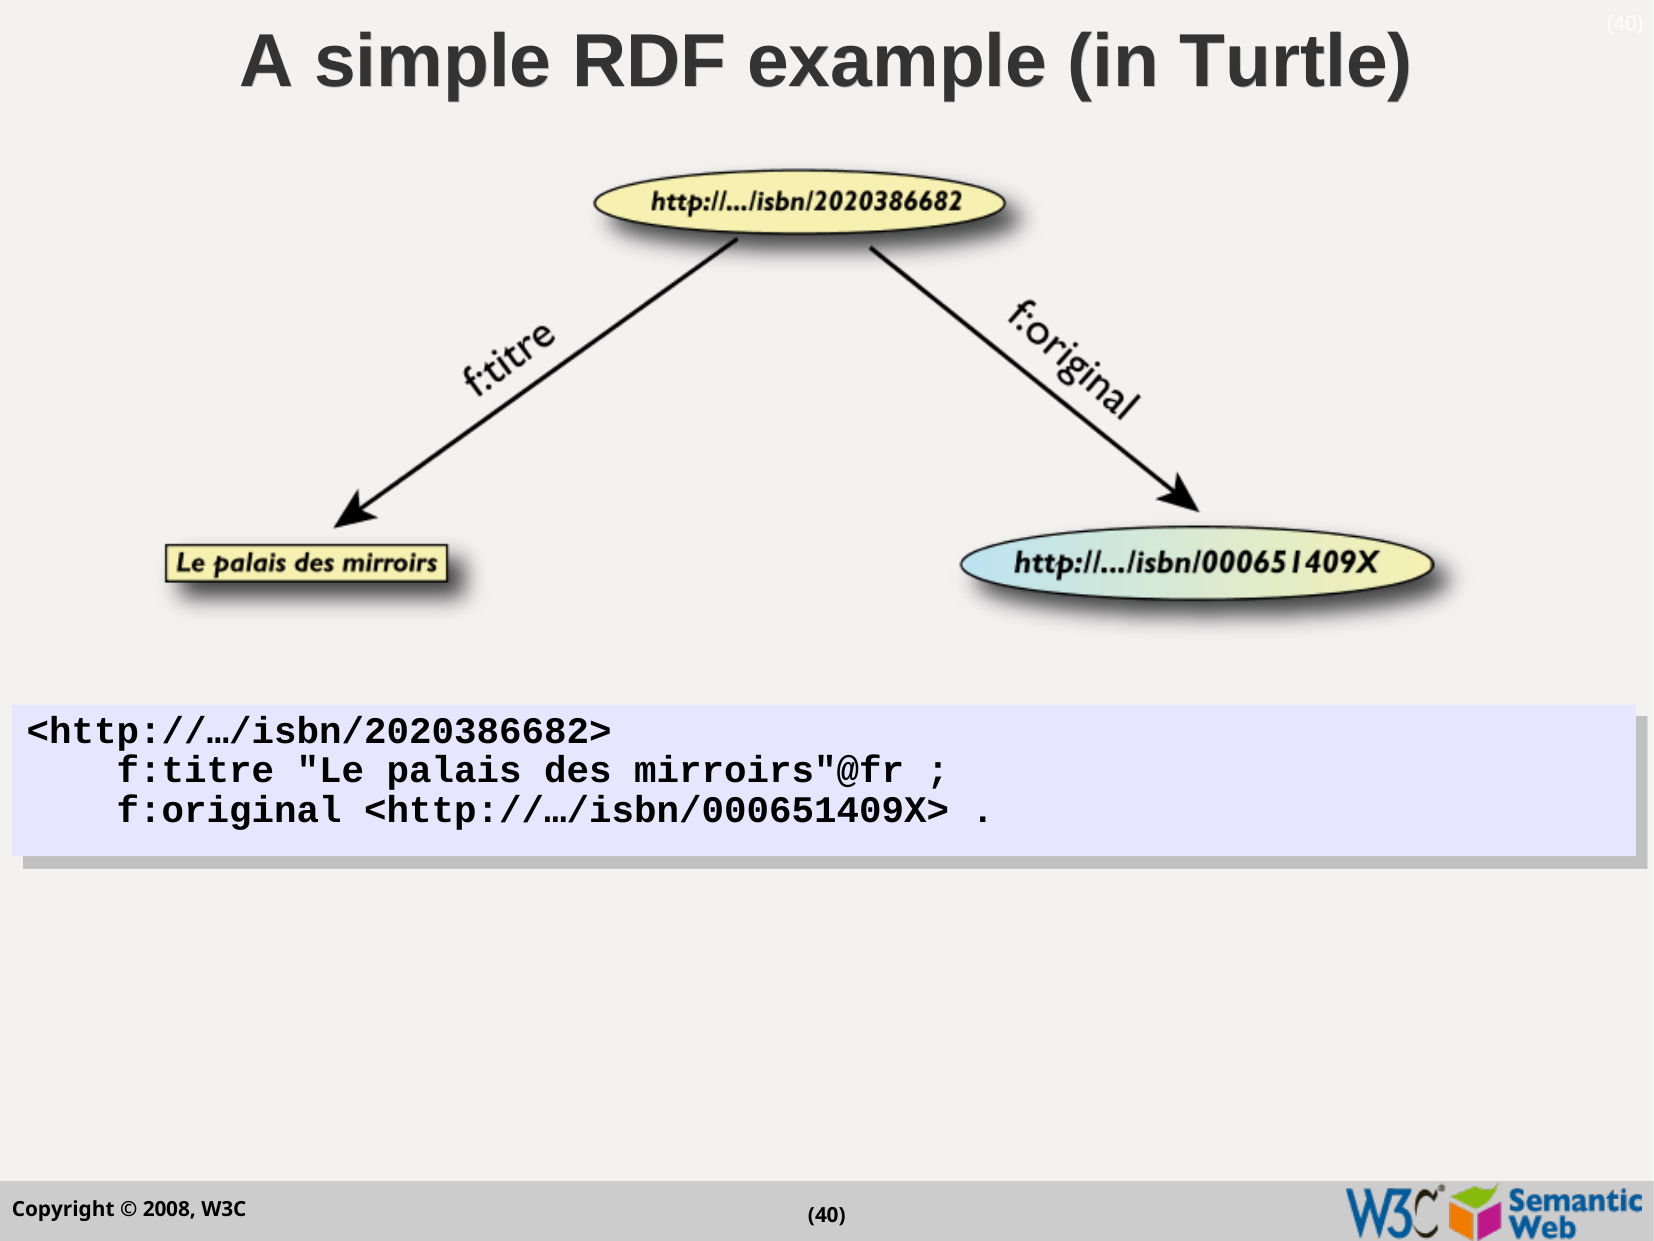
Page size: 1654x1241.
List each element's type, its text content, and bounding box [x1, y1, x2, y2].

picture [147, 152, 1485, 650]
text_box <http://…/isbn/2020386682> f:titre "Le palais des mirroirs"@fr ; f:original <http://…/isbn/000651409X> . [11, 704, 1636, 857]
picture [1346, 1181, 1642, 1241]
title A simple RDF example (in Turtle) [0, 0, 1654, 119]
